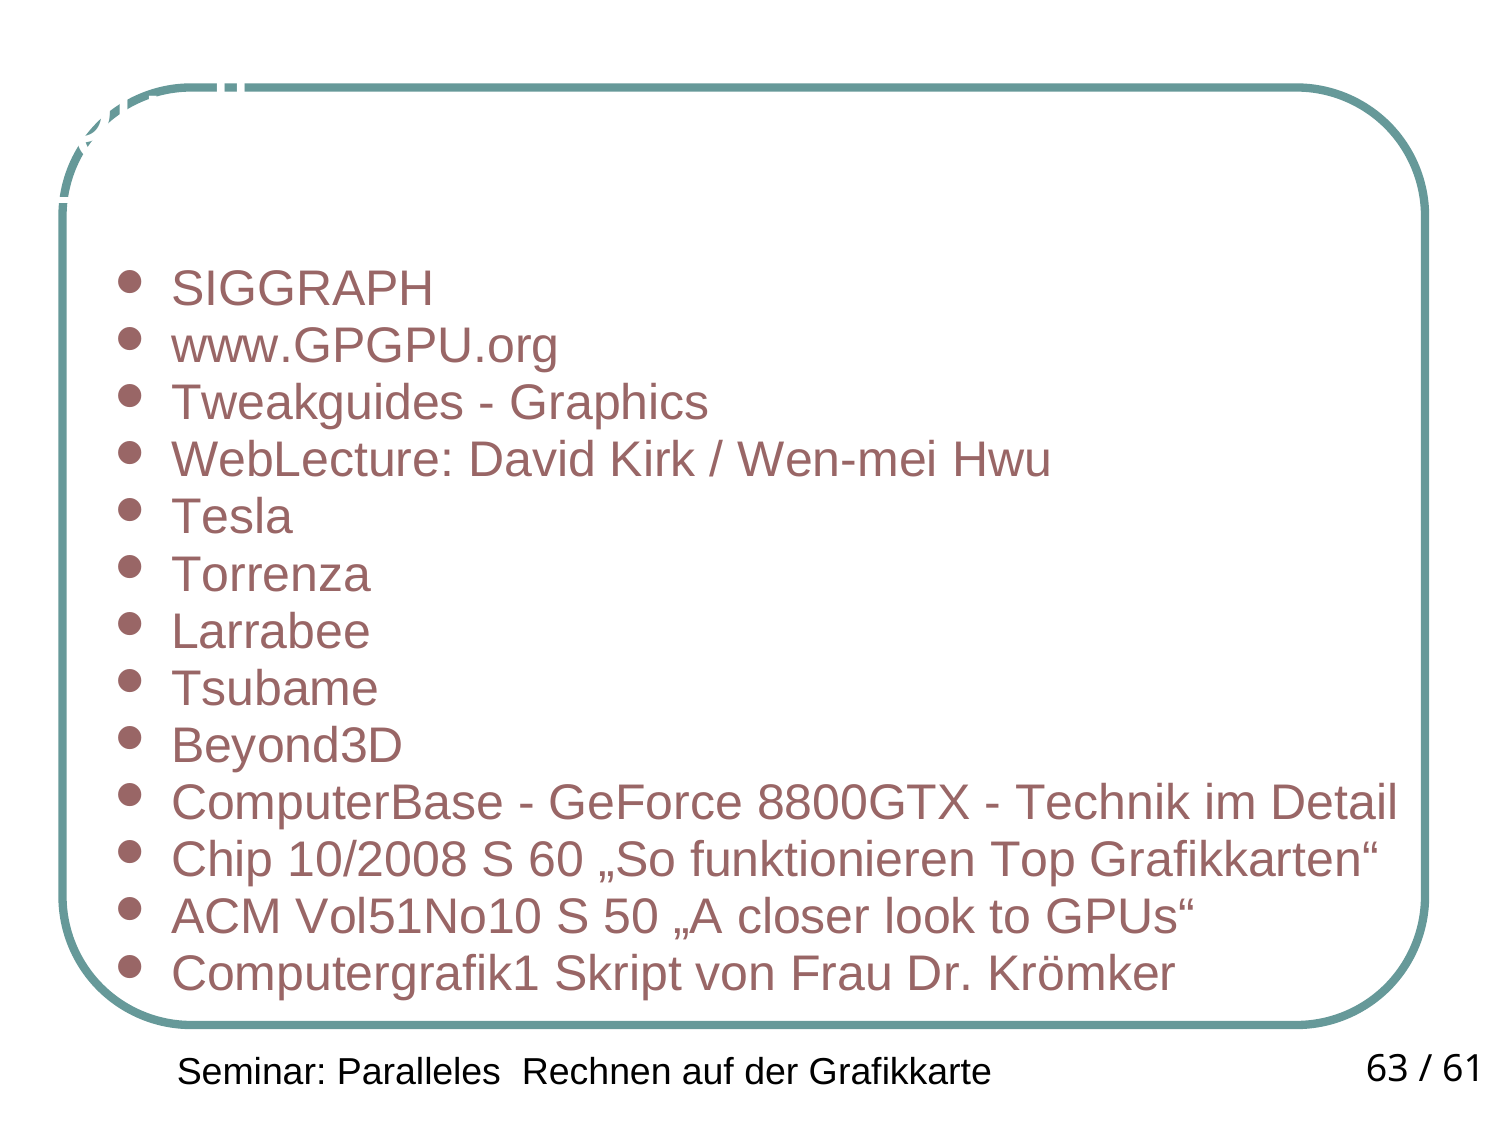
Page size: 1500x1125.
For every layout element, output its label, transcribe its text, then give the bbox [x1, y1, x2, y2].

title Quellen [31, 37, 1347, 188]
list SIGGRAPH www.GPGPU.org Tweakguides - Graphics WebLecture: David Kirk / Wen-mei Hwu Tesla Torrenza Larrabee Tsubame Beyond3D ComputerBase - GeForce 8800GTX - Technik im Detail Chip 10/2008 S 60 „So funktionieren Top Grafikkarten“ ACM Vol51No10 S 50 „A closer look to GPUs“ Computergrafik1 Skript von Frau Dr. Krömker [99, 262, 1418, 1125]
